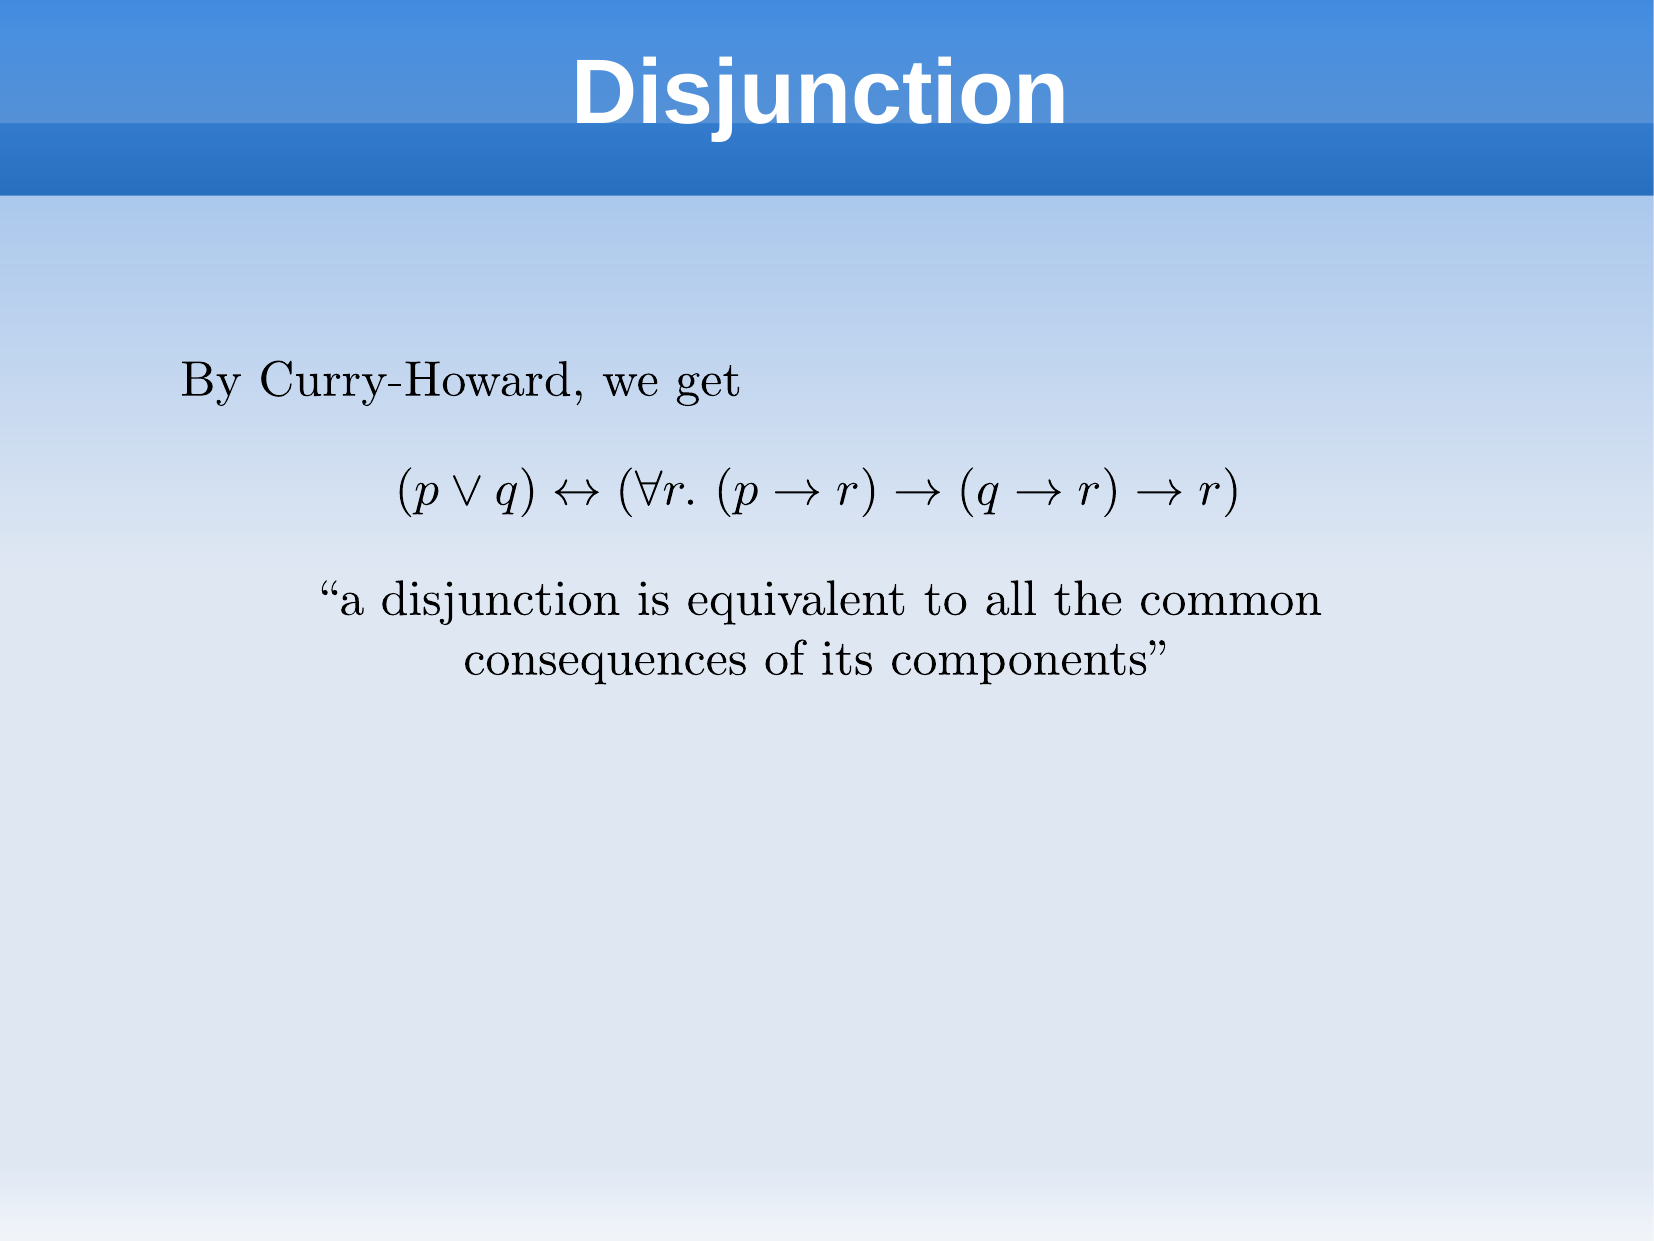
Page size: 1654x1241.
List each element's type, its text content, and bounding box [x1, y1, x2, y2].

title Disjunction [76, 0, 1565, 188]
text_box [180, 360, 1323, 685]
picture [0, 0, 1654, 1241]
